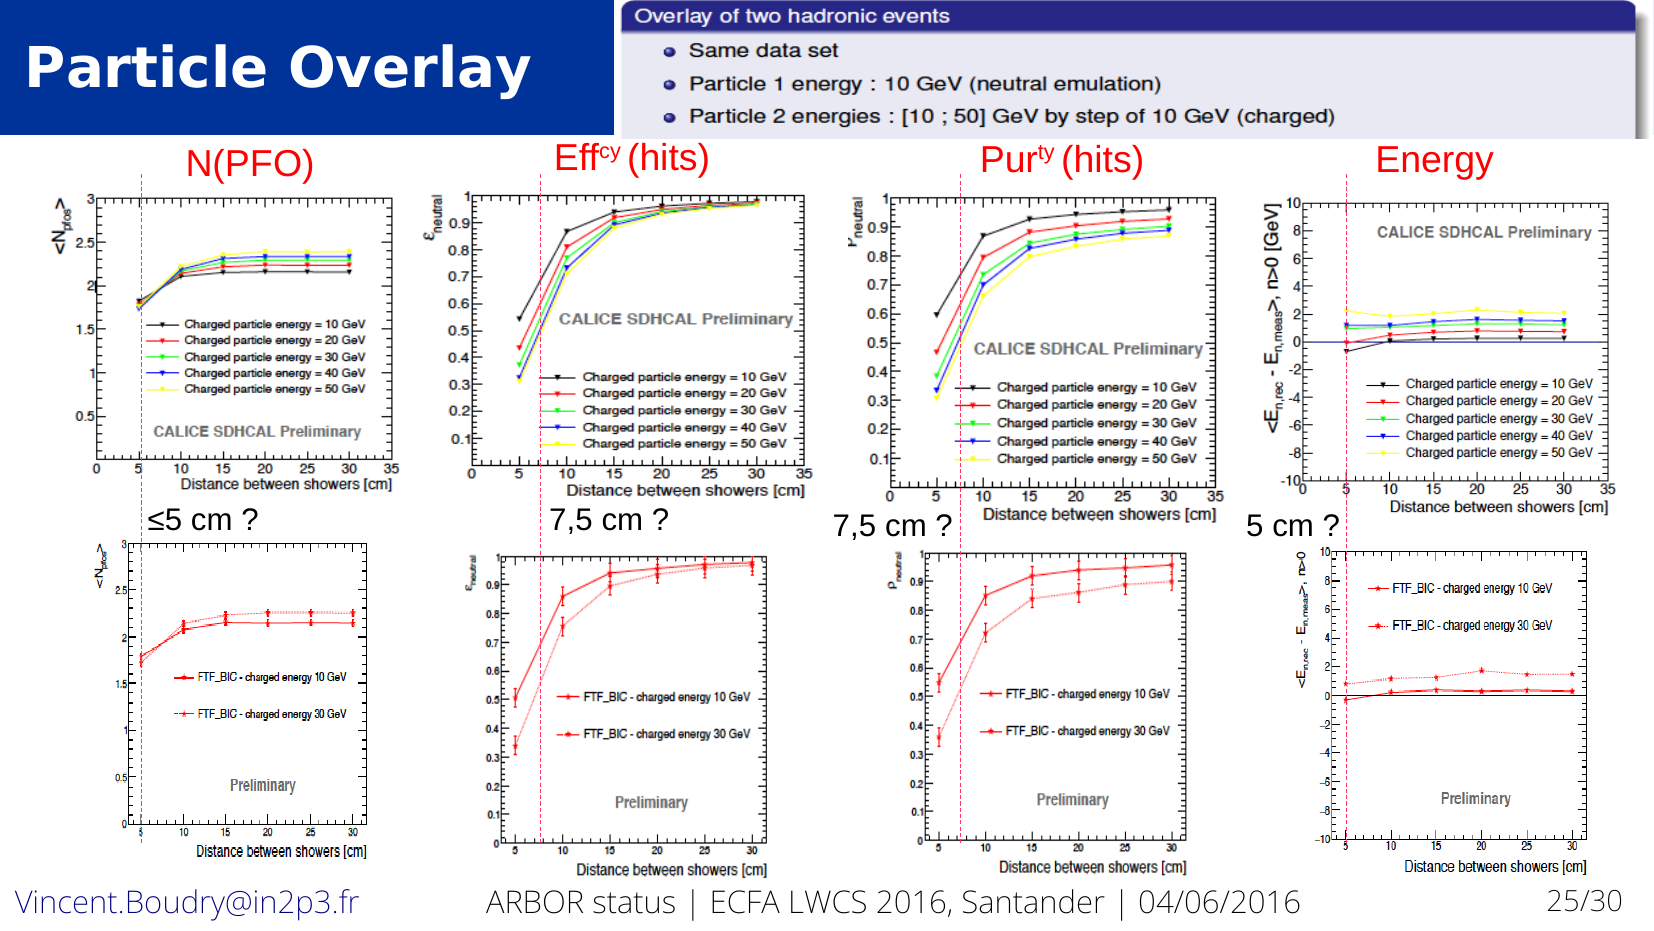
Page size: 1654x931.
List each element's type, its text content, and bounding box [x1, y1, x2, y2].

picture [34, 177, 1240, 528]
text_box N(PFO) [170, 135, 330, 193]
text_box Energy [1360, 130, 1573, 188]
picture [1254, 189, 1624, 527]
text_box 5 cm ? [1231, 500, 1355, 551]
text_box Effcy (hits) [539, 129, 725, 187]
picture [614, 0, 1654, 139]
text_box ≤5 cm ? [132, 494, 274, 545]
picture [81, 526, 378, 869]
picture [876, 533, 1197, 886]
picture [1289, 538, 1601, 888]
text_box Purty (hits) [965, 130, 1177, 188]
text_box 7,5 cm ? [534, 494, 684, 545]
title Particle Overlay [24, 12, 614, 124]
text_box 7,5 cm ? [817, 500, 968, 551]
picture [449, 543, 782, 886]
